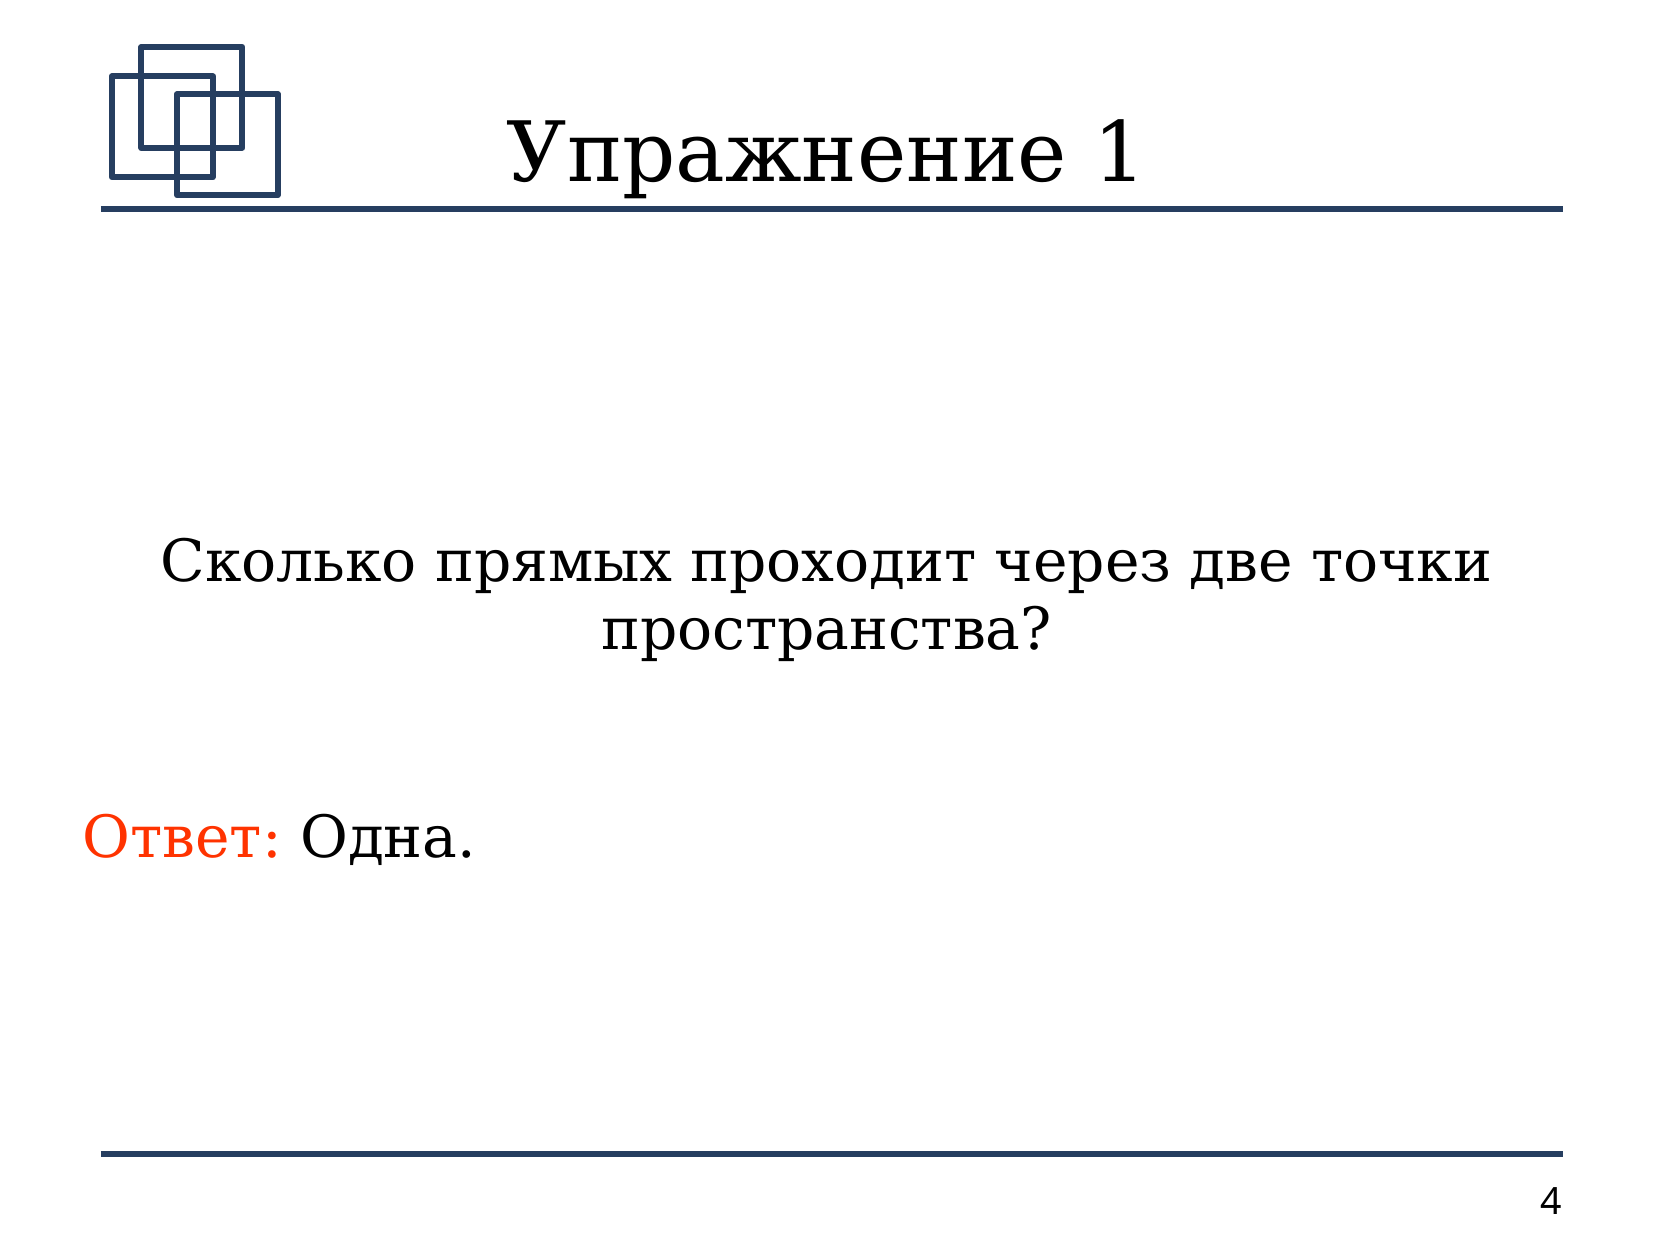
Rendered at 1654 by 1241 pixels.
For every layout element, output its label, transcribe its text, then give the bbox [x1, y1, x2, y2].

subtitle Сколько прямых проходит через две точки пространства? Ответ: Одна. [82, 290, 1571, 1109]
title Упражнение 1 [82, 49, 1571, 257]
